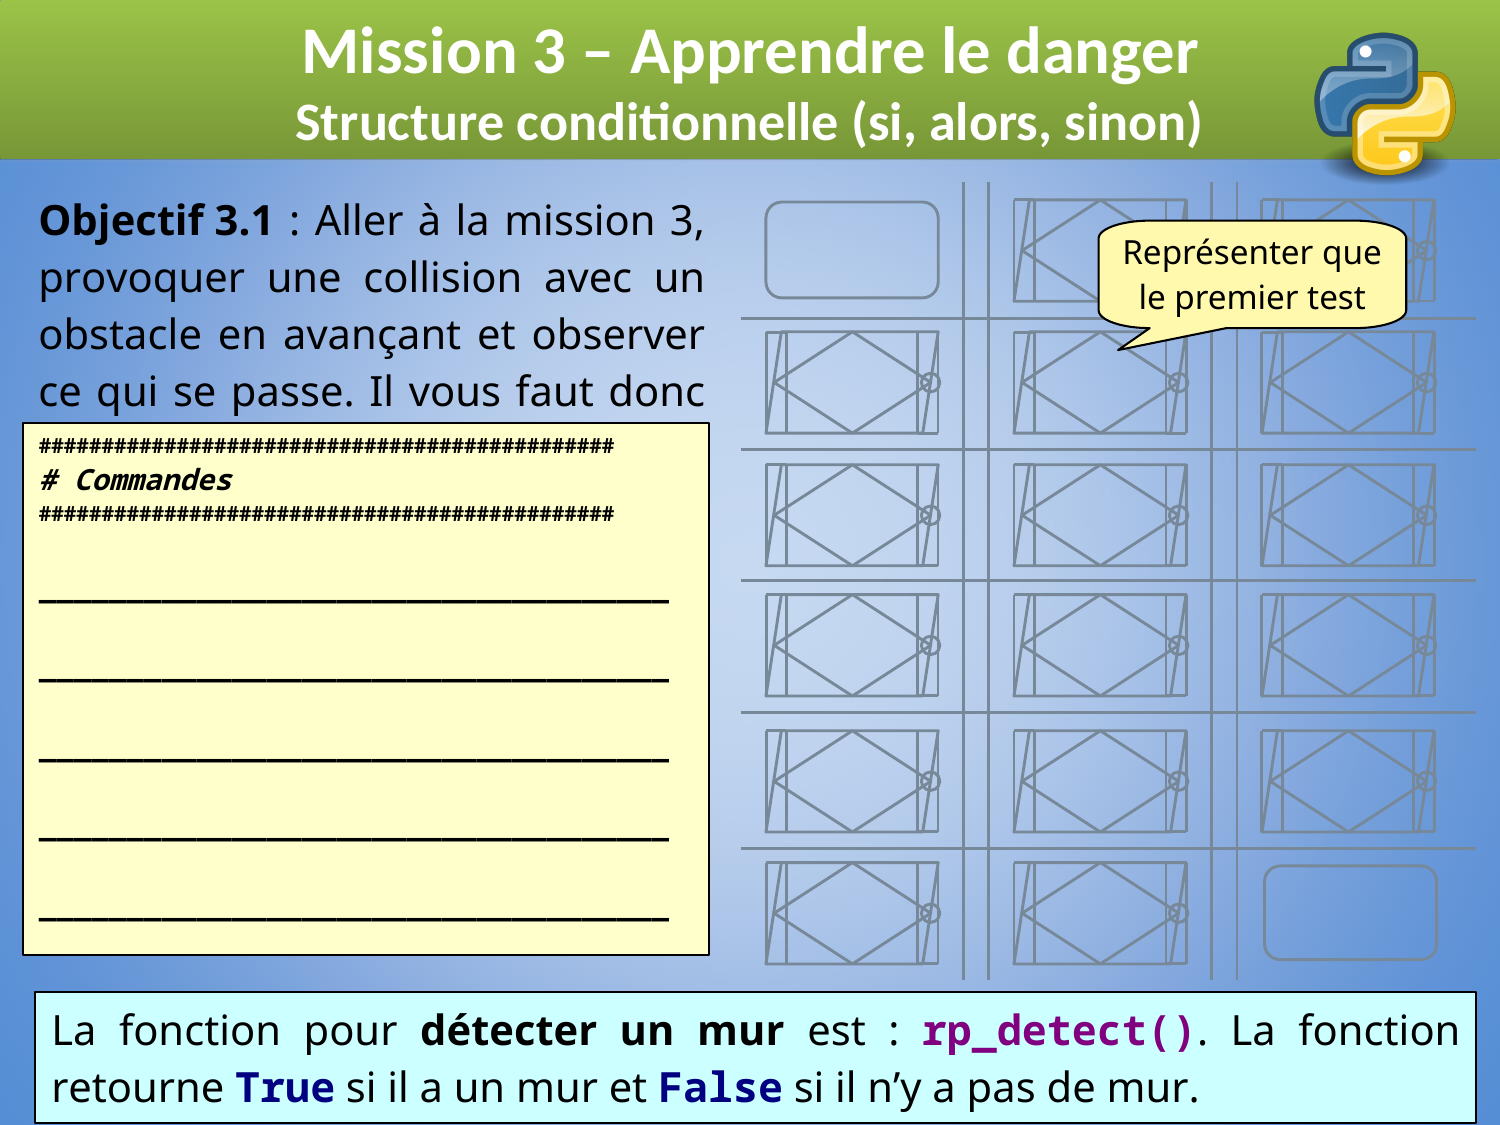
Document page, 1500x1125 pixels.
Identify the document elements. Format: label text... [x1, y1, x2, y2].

picture [0, 29, 1500, 1125]
text_box Objectif 3.1 : Aller à la mission 3, provoquer une collision avec un obstacle en avançant et observer ce qui se passe. Il vous faut donc sécuriser l’avance du robot. [23, 183, 721, 407]
text_box ############################################## # Commandes ############################################## ____________________________________ ____________________________________ ____________________________________ ____________________________________ ____________________________________ ____________________________________ ____________________________________ [23, 422, 709, 956]
text_box La fonction pour détecter un mur est : rp_detect(). La fonction retourne True si il a un mur et False si il n’y a pas de mur. [35, 992, 1477, 1093]
text_box Représenter que le premier test [1098, 220, 1407, 351]
text_box Mission 3 – Apprendre le danger Structure conditionnelle (si, alors, sinon) [0, 0, 1500, 159]
